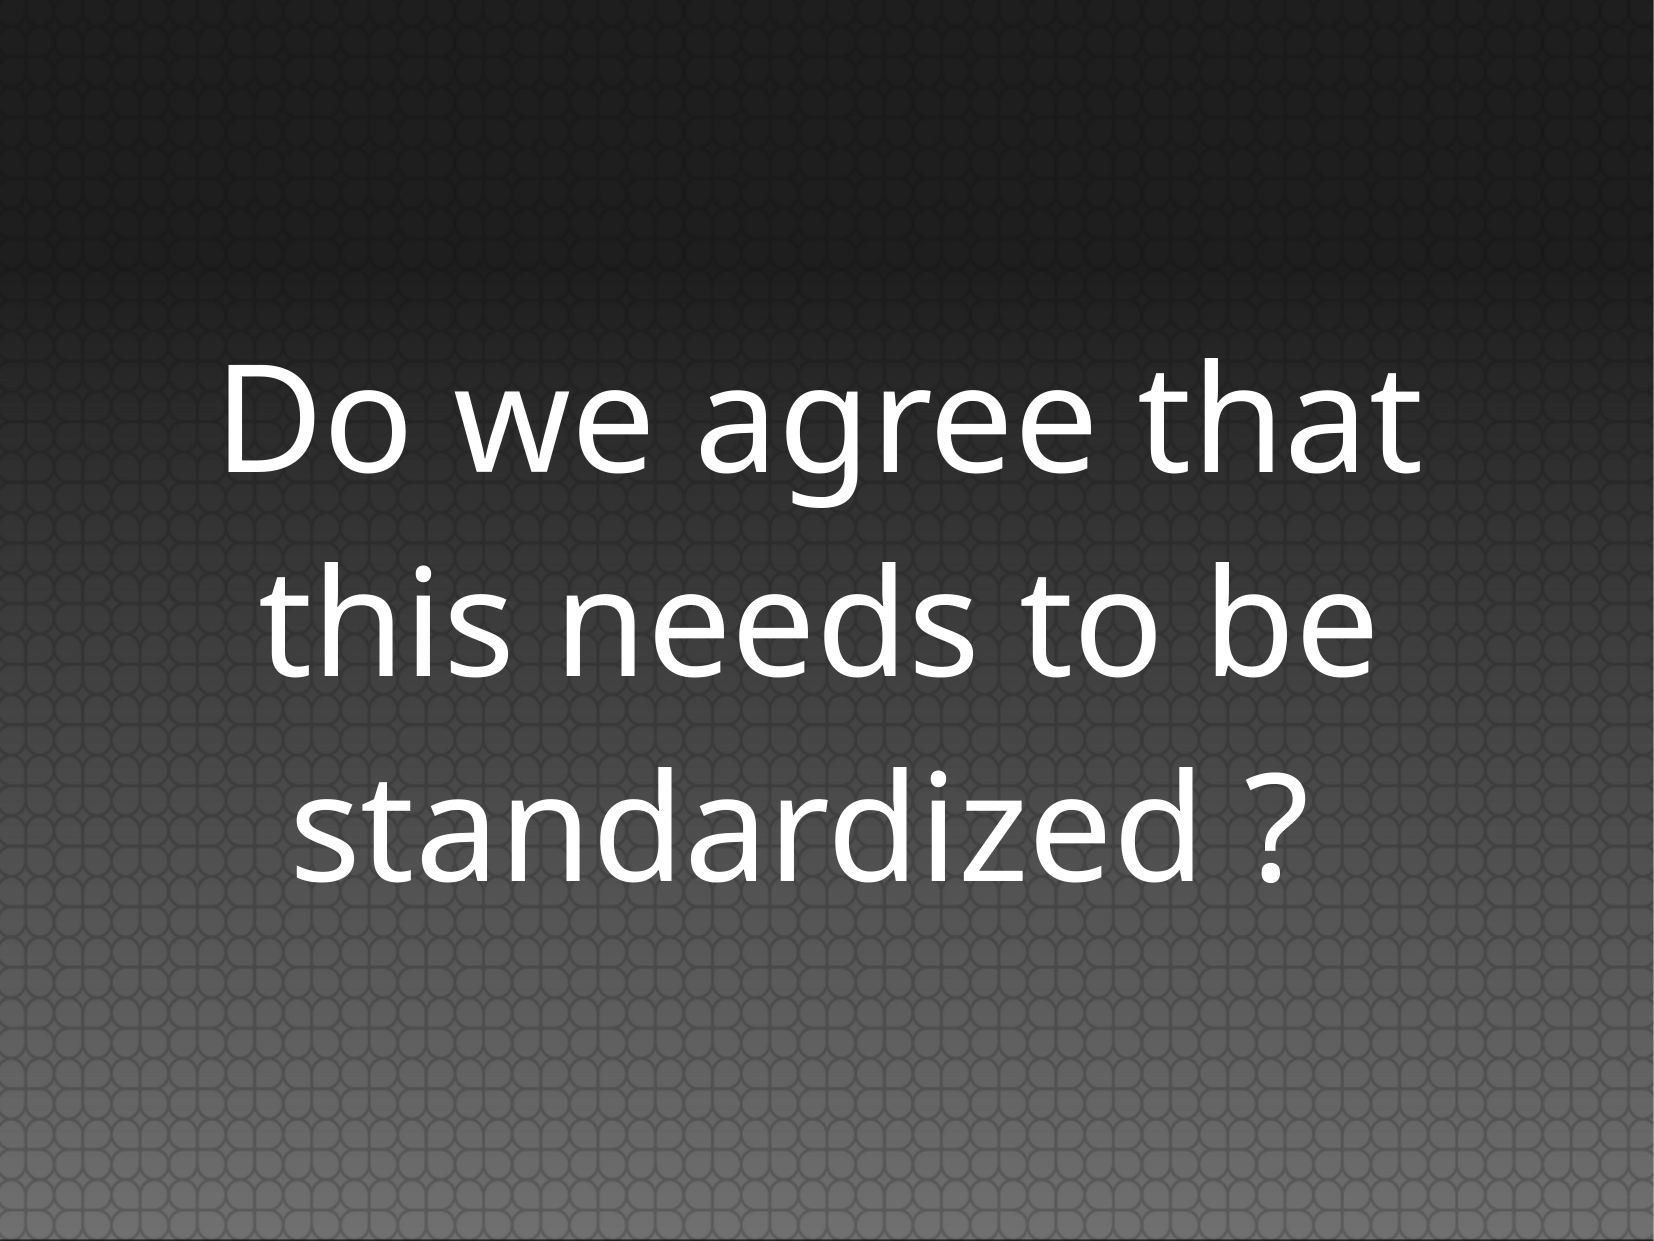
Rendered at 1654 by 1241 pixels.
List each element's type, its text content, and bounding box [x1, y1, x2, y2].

title Do we agree that this needs to be standardized ? [75, 390, 1564, 848]
picture [0, 0, 1654, 1241]
